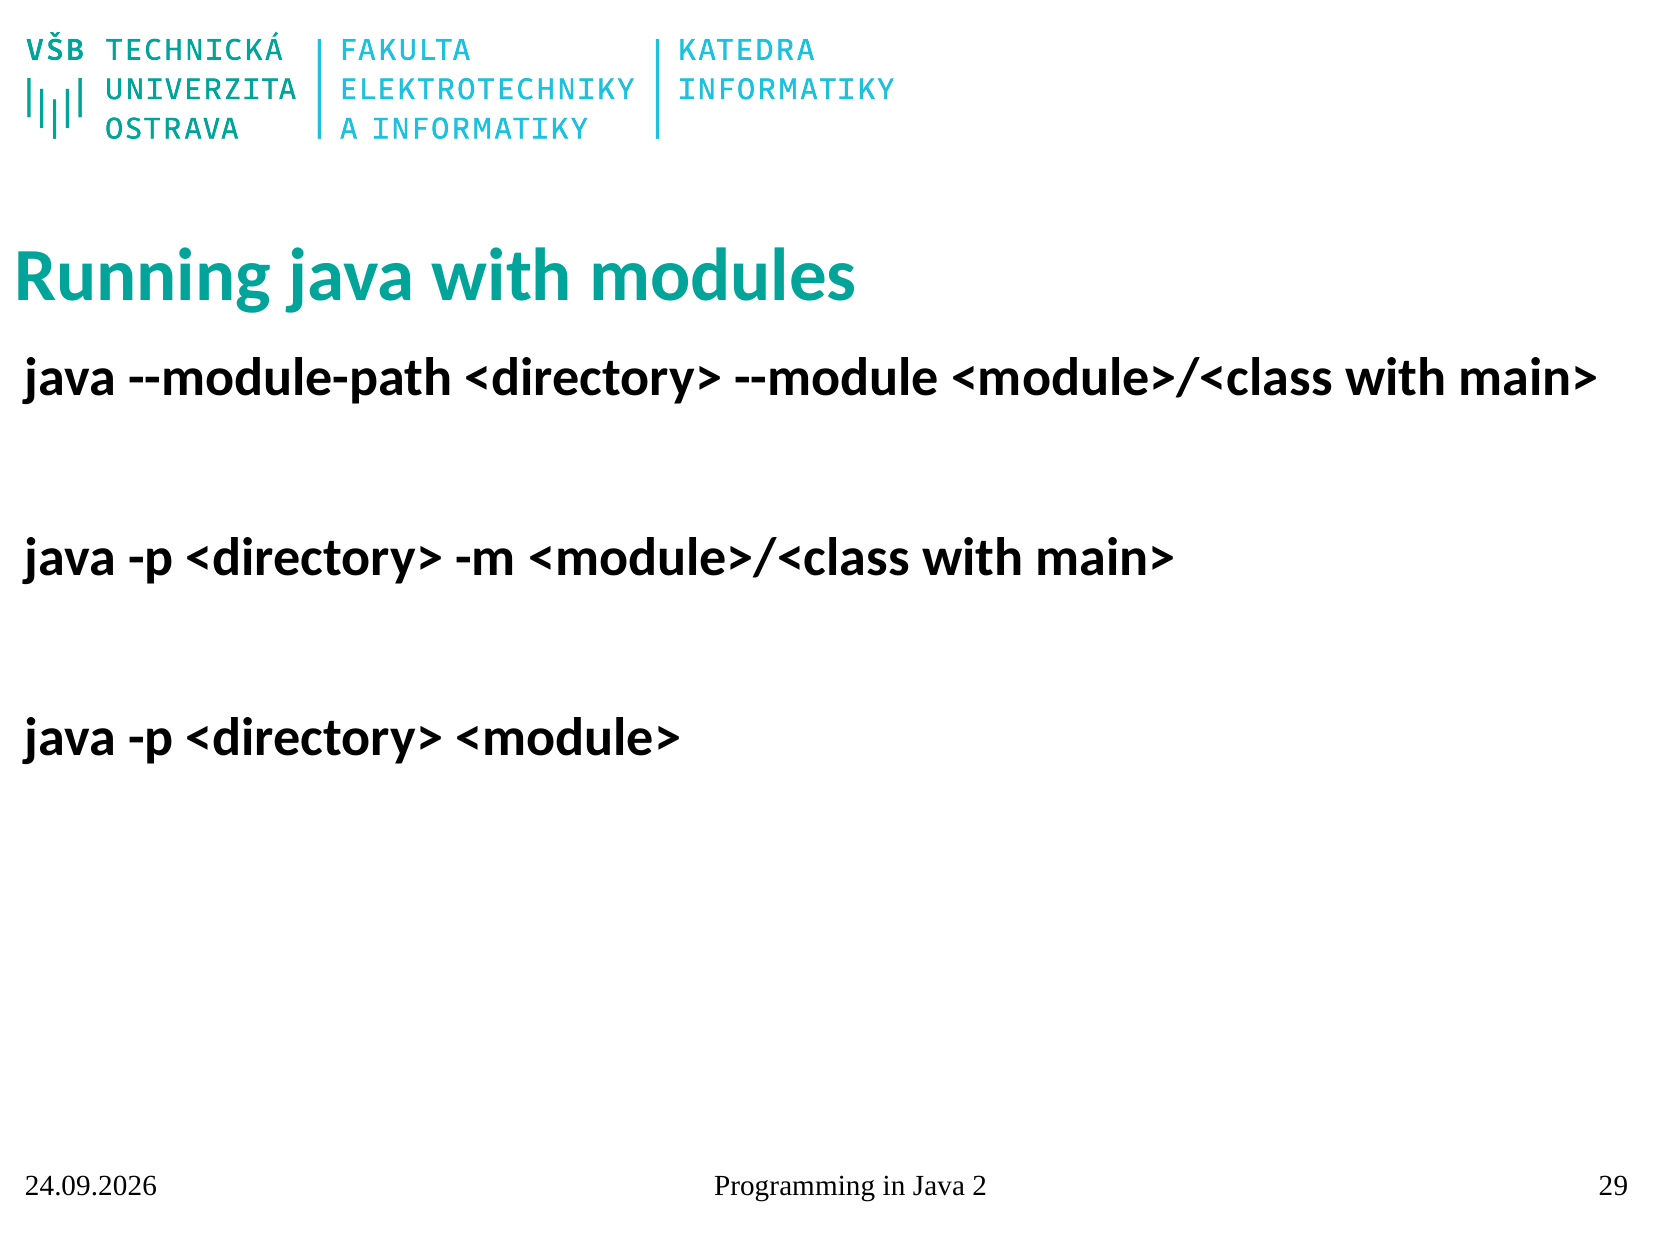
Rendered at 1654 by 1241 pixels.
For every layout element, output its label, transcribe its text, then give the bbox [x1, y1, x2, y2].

list java --module-path <directory> --module <module>/<class with main> java -p <directory> -m <module>/<class with main> java -p <directory> <module> [24, 354, 1629, 1146]
title Running java with modules [14, 165, 1619, 319]
picture [26, 31, 894, 139]
